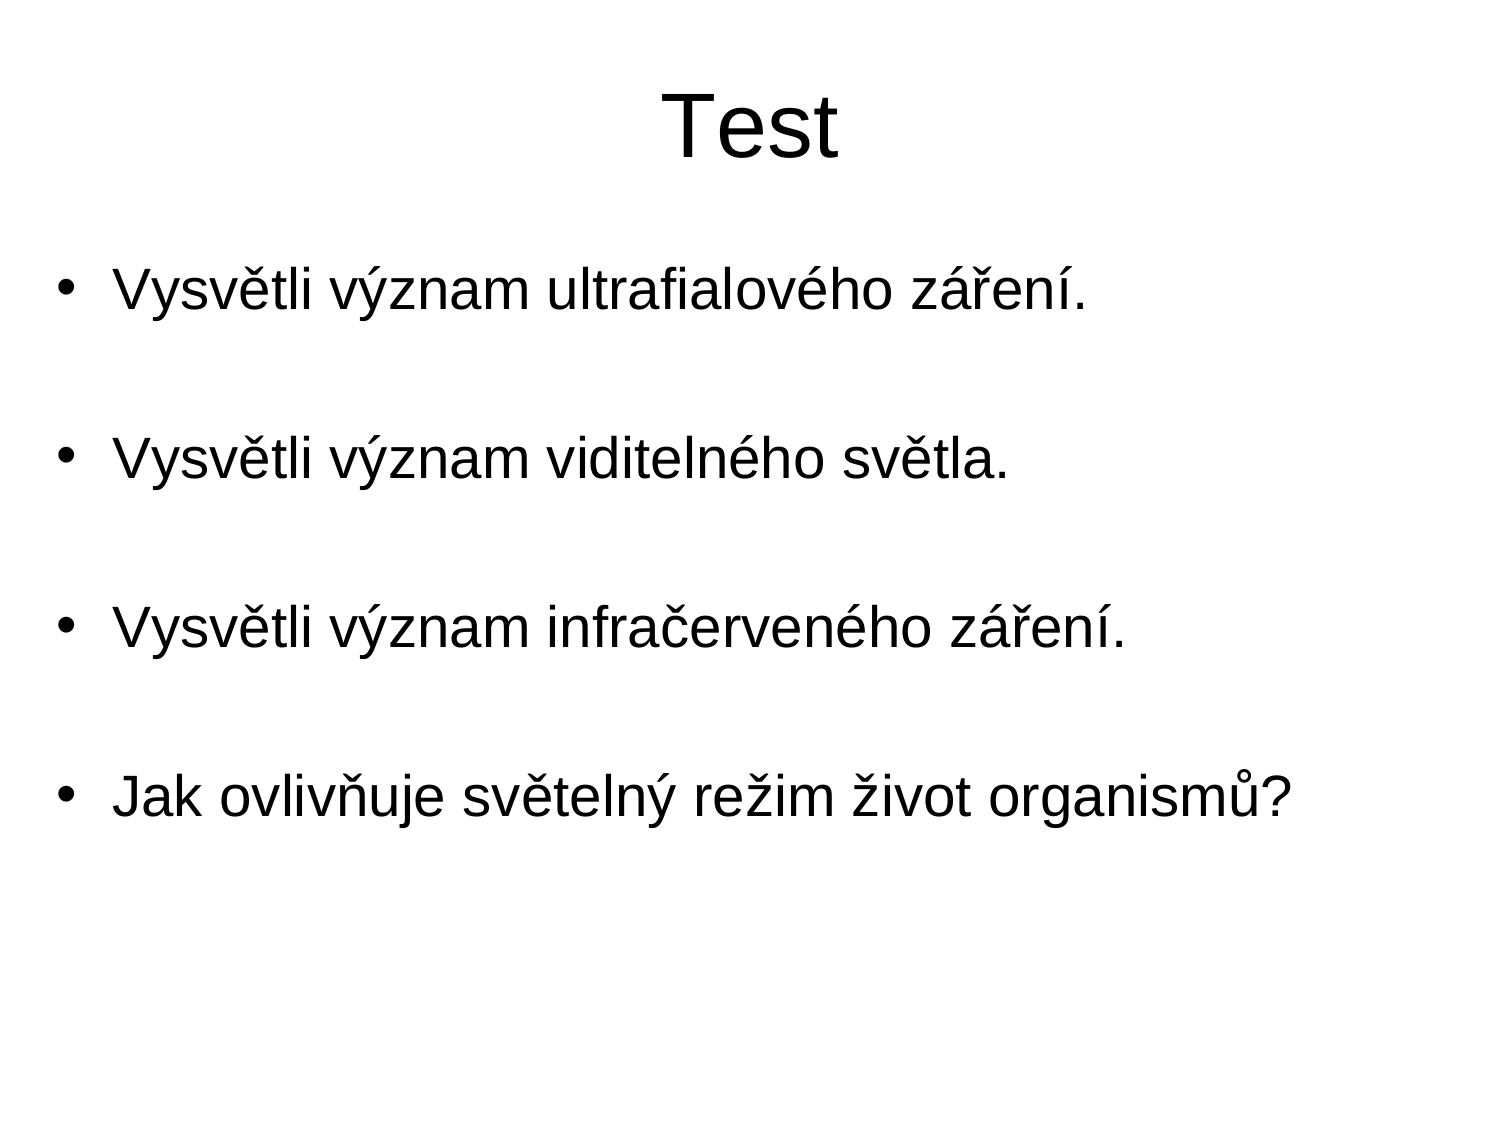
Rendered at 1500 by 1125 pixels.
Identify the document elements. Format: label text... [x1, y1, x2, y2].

list Vysvětli význam ultrafialového záření. Vysvětli význam viditelného světla. Vysvětli význam infračerveného záření. Jak ovlivňuje světelný režim život organismů? [41, 243, 1467, 1090]
title Test [75, 45, 1426, 197]
